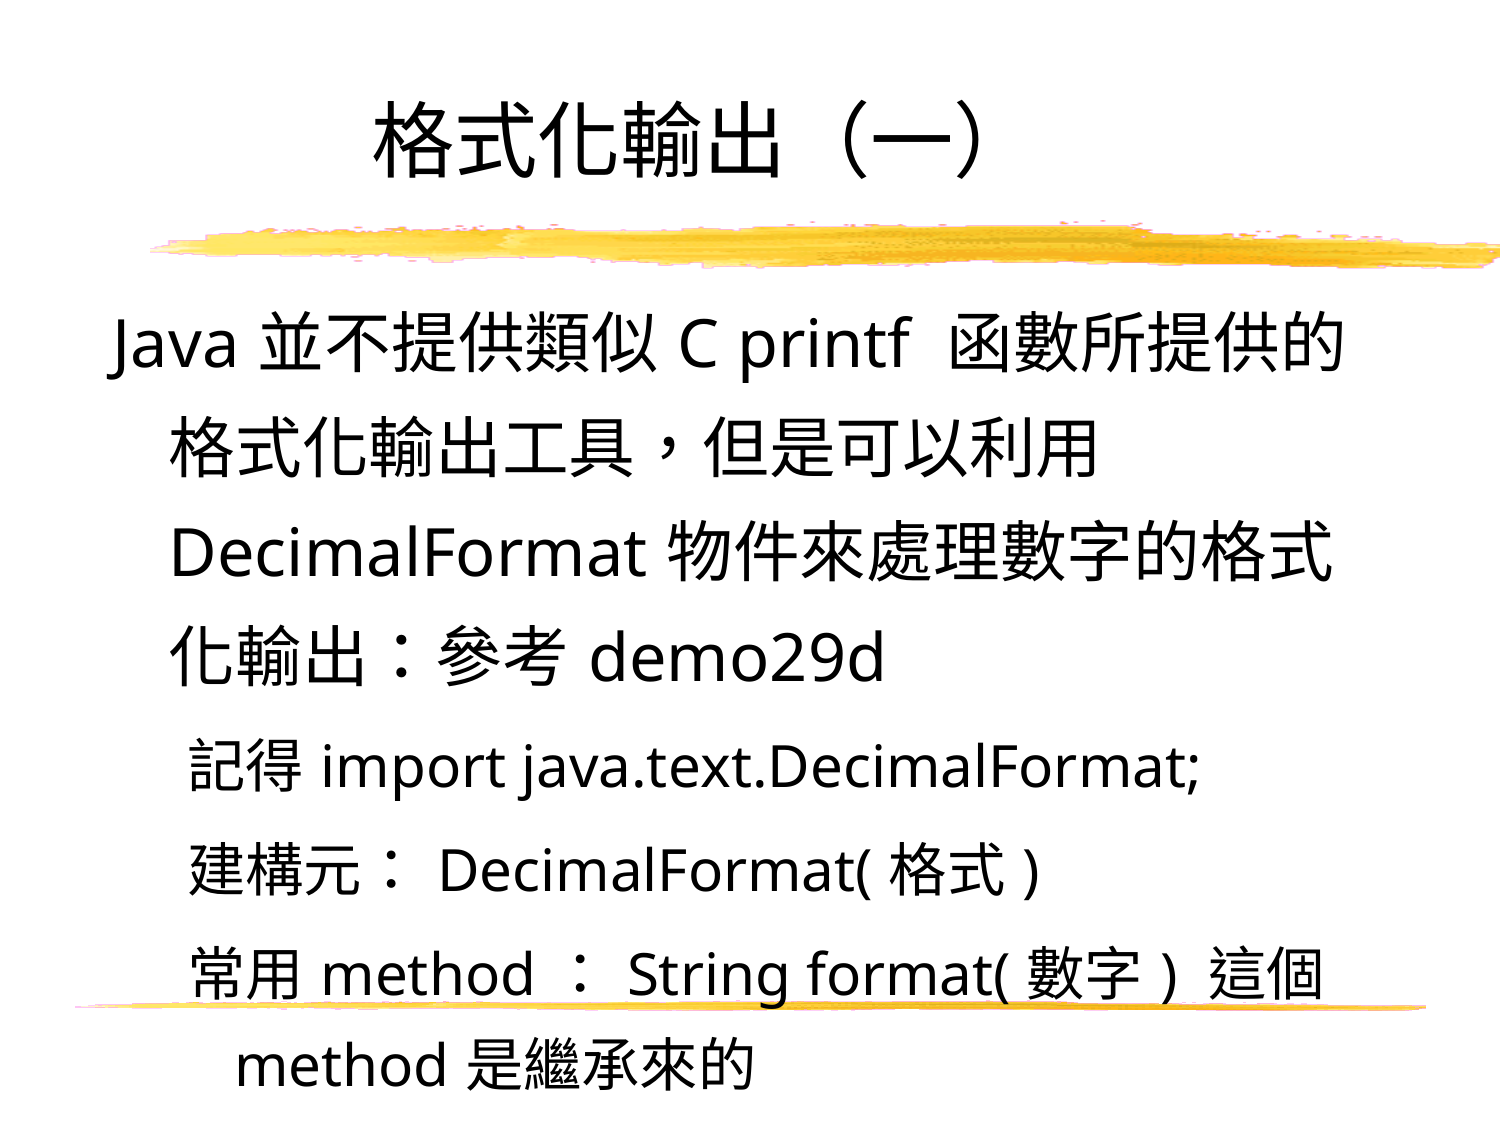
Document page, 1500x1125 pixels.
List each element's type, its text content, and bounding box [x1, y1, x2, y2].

picture [75, 999, 1426, 1013]
list Java並不提供類似C printf 函數所提供的格式化輸出工具，但是可以利用DecimalFormat物件來處理數字的格式化輸出：參考demo29d 記得import java.text.DecimalFormat; 建構元：DecimalFormat(格式) 常用method：String format(數字) 這個method是繼承來的 [112, 282, 1388, 1000]
title 格式化輸出（一） [66, 35, 1342, 225]
picture [150, 215, 1500, 279]
